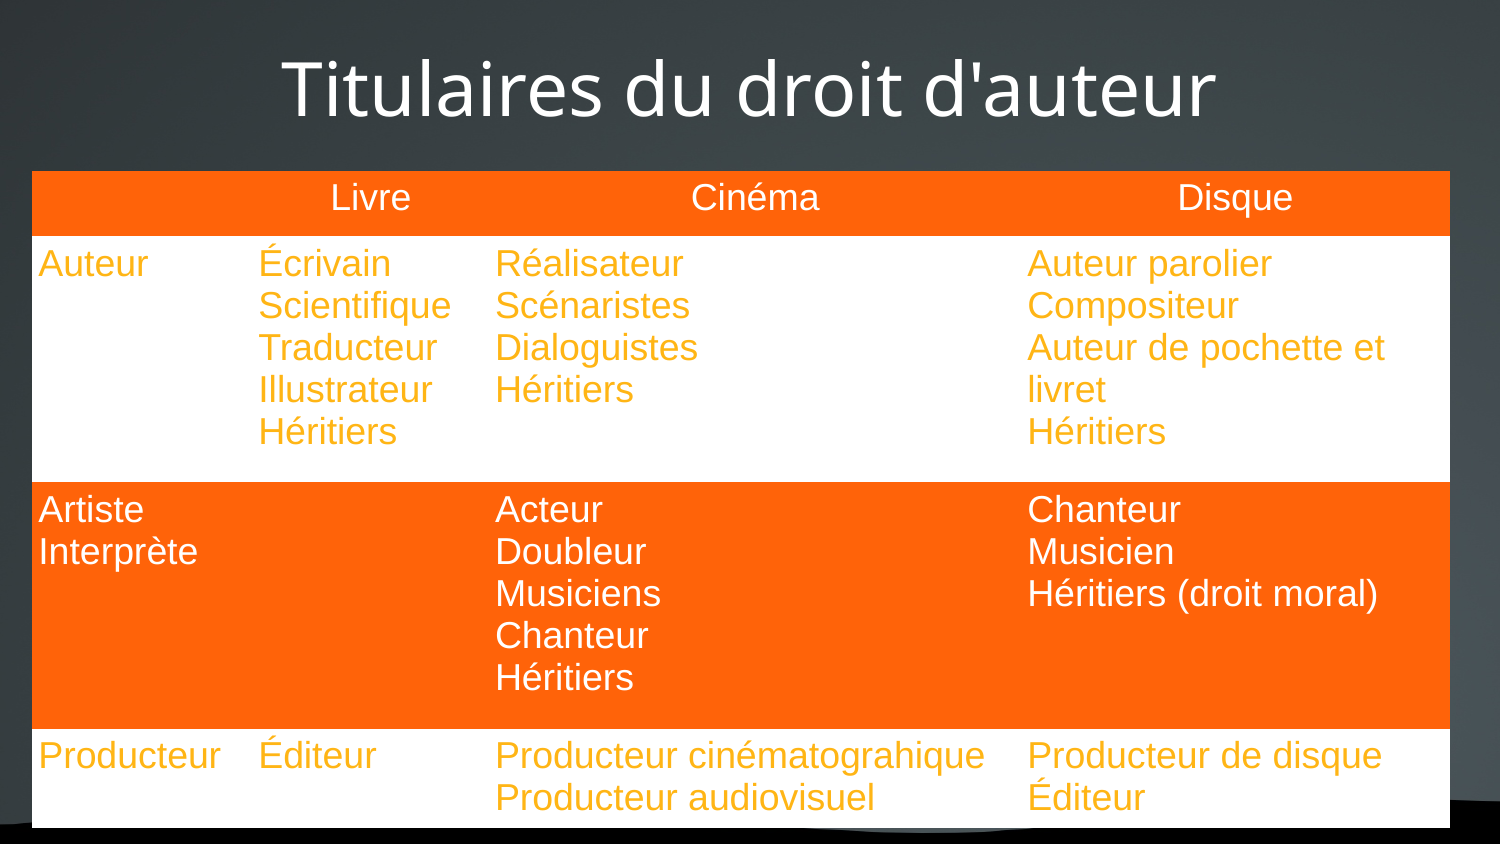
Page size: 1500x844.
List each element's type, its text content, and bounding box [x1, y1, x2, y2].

picture [0, 0, 1500, 844]
table_cell Réalisateur Scénaristes Dialoguistes Héritiers [489, 236, 1021, 482]
table_header Cinéma [489, 171, 1021, 236]
table_cell Producteur cinématograhique Producteur audiovisuel [489, 729, 1021, 828]
table_cell Écrivain Scientifique Traducteur Illustrateur Héritiers [253, 236, 489, 482]
table_header Livre [253, 171, 489, 236]
table_cell Auteur parolier Compositeur Auteur de pochette et livret Héritiers [1021, 236, 1450, 482]
table_cell Auteur [32, 236, 253, 482]
table_cell Acteur Doubleur Musiciens Chanteur Héritiers [489, 482, 1021, 729]
table_header Disque [1021, 171, 1450, 236]
table_cell Éditeur [253, 729, 489, 828]
table_cell Chanteur Musicien Héritiers (droit moral) [1021, 482, 1450, 729]
table_cell Artiste Interprète [32, 482, 253, 729]
table_cell [253, 482, 489, 729]
table_header [32, 171, 253, 236]
table_cell Producteur de disque Éditeur [1021, 729, 1450, 828]
table_cell Producteur [32, 729, 253, 828]
text_box Titulaires du droit d'auteur [75, 33, 1425, 171]
